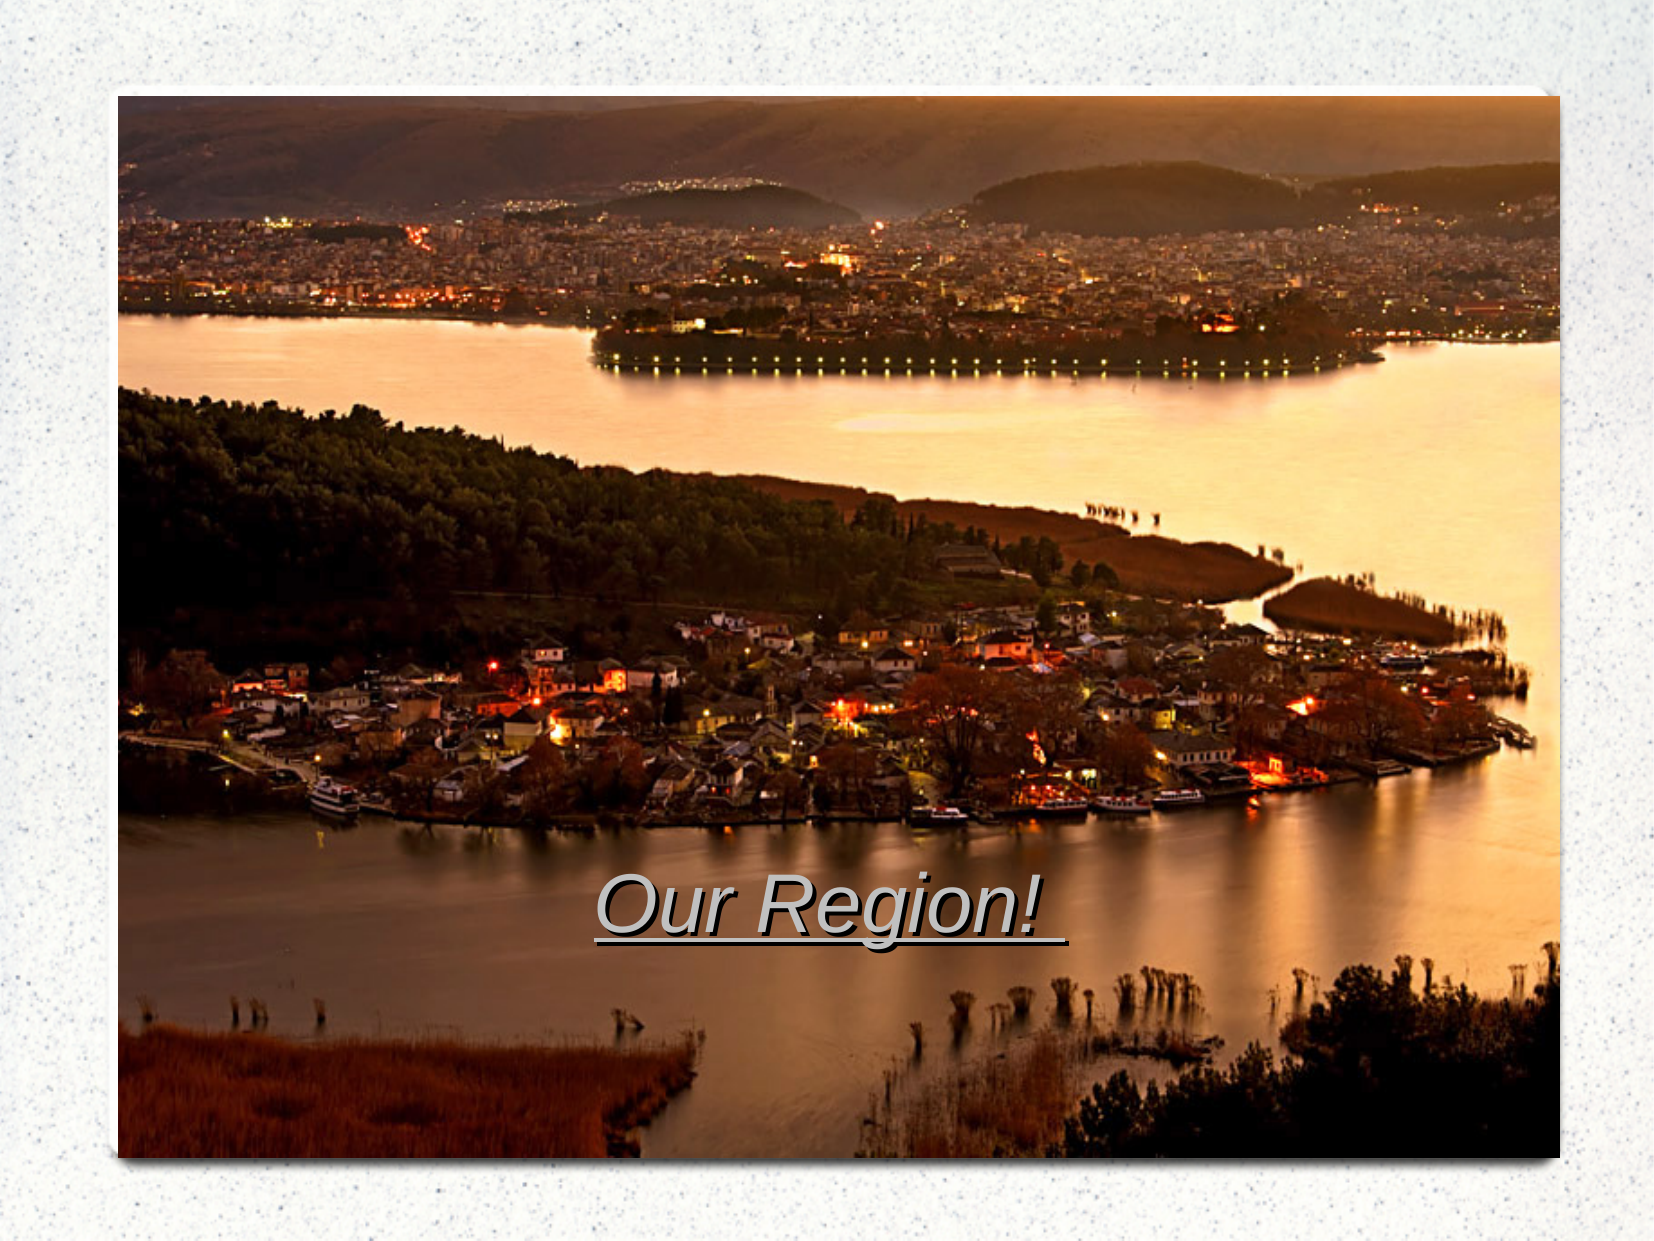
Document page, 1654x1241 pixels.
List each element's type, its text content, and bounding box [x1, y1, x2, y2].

picture [0, 0, 1654, 1241]
text_box Our Region! [578, 850, 1193, 982]
